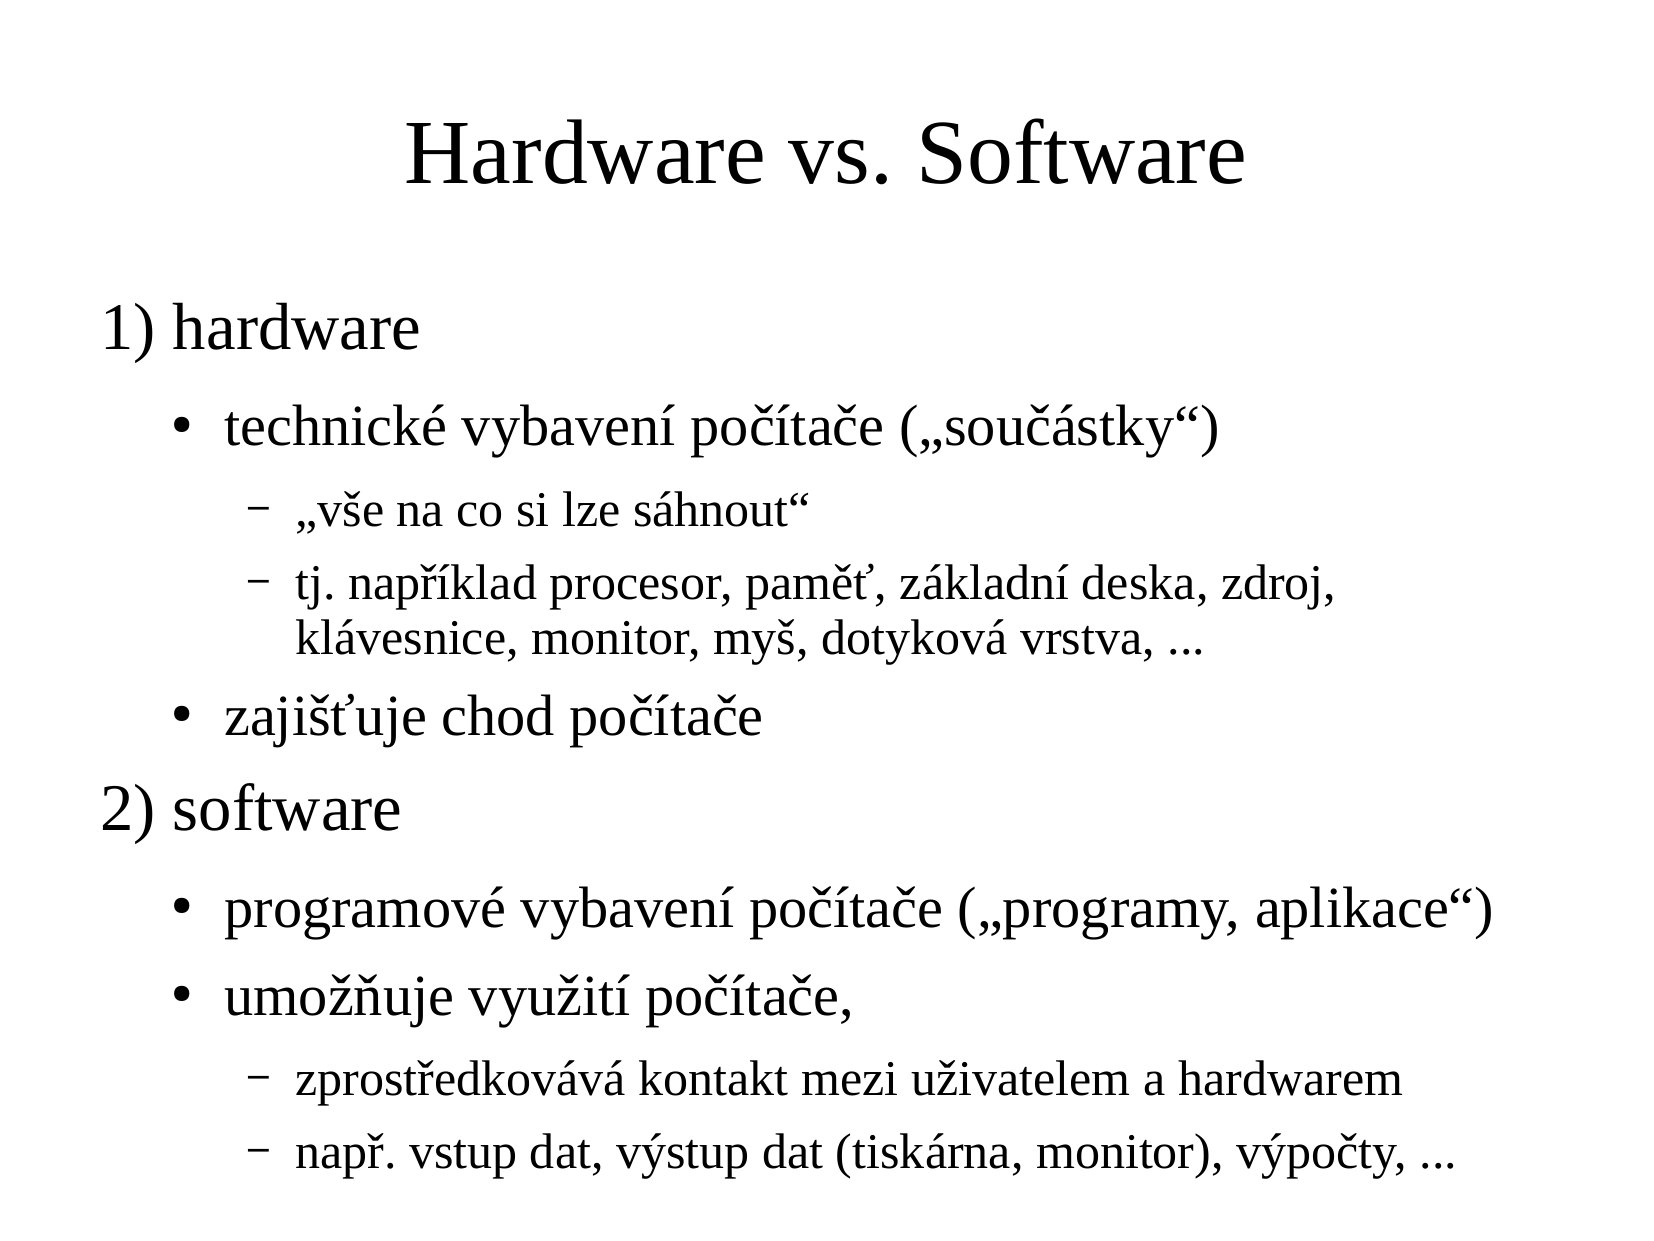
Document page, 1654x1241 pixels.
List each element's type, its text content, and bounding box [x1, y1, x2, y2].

title Hardware vs. Software [82, 49, 1571, 257]
list hardware technické vybavení počítače („součástky“) „vše na co si lze sáhnout“ tj. například procesor, paměť, základní deska, zdroj, klávesnice, monitor, myš, dotyková vrstva, ... zajišťuje chod počítače software programové vybavení počítače („programy, aplikace“) umožňuje využití počítače, zprostředkovává kontakt mezi uživatelem a hardwarem např. vstup dat, výstup dat (tiskárna, monitor), výpočty, ... [82, 290, 1571, 1189]
